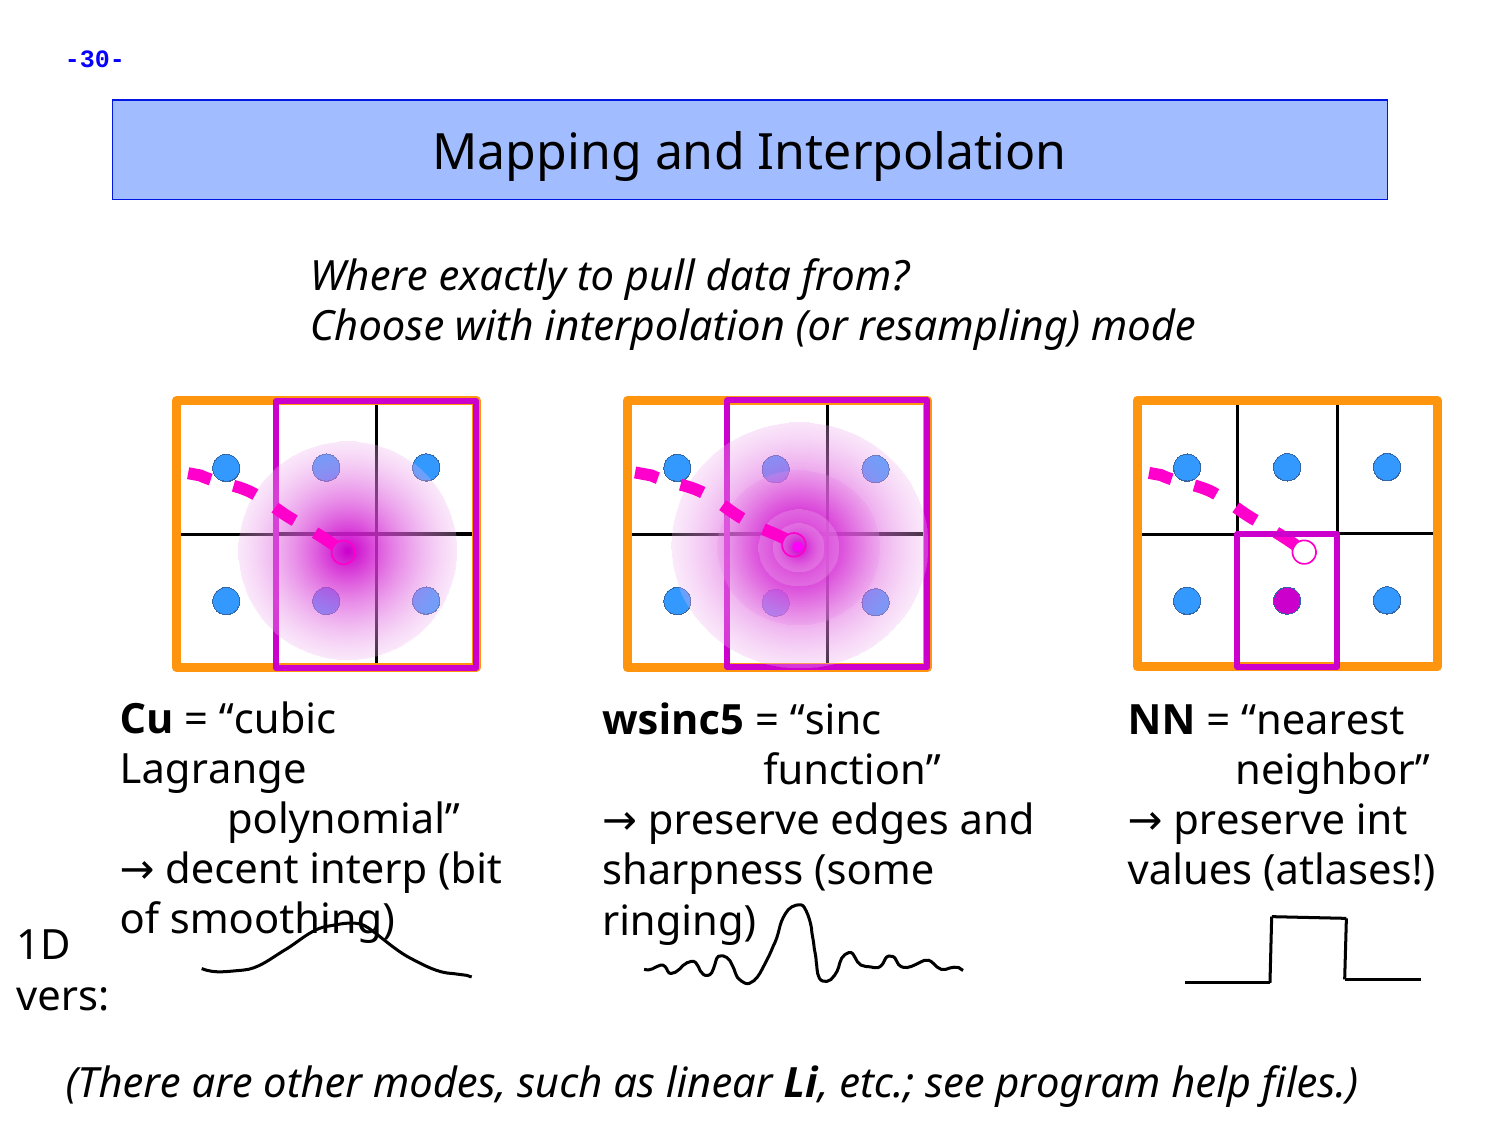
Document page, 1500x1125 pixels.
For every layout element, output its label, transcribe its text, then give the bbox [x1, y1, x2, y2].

text_box [212, 454, 240, 482]
text_box [1373, 586, 1401, 615]
text_box [663, 454, 691, 482]
text_box (There are other modes, such as linear Li, etc.; see program help files.) [50, 1048, 1459, 1120]
text_box Where exactly to pull data from? Choose with interpolation (or resampling) mode [292, 238, 1245, 360]
text_box [238, 442, 457, 660]
text_box [212, 587, 240, 615]
text_box [1273, 587, 1301, 615]
text_box Mapping and Interpolation [112, 99, 1388, 200]
text_box [1373, 453, 1401, 481]
text_box Cu = “cubic Lagrange polynomial” → decent interp (bit of smoothing) [101, 681, 551, 903]
text_box [1173, 453, 1201, 482]
text_box wsinc5 = “sinc function” → preserve edges and sharpness (some ringing) [584, 682, 1088, 904]
text_box 1D vers: [0, 909, 191, 978]
text_box [1173, 587, 1201, 615]
text_box [663, 422, 928, 668]
text_box [1273, 453, 1301, 482]
text_box NN = “nearest neighbor” → preserve int values (atlases!) [1109, 682, 1462, 904]
